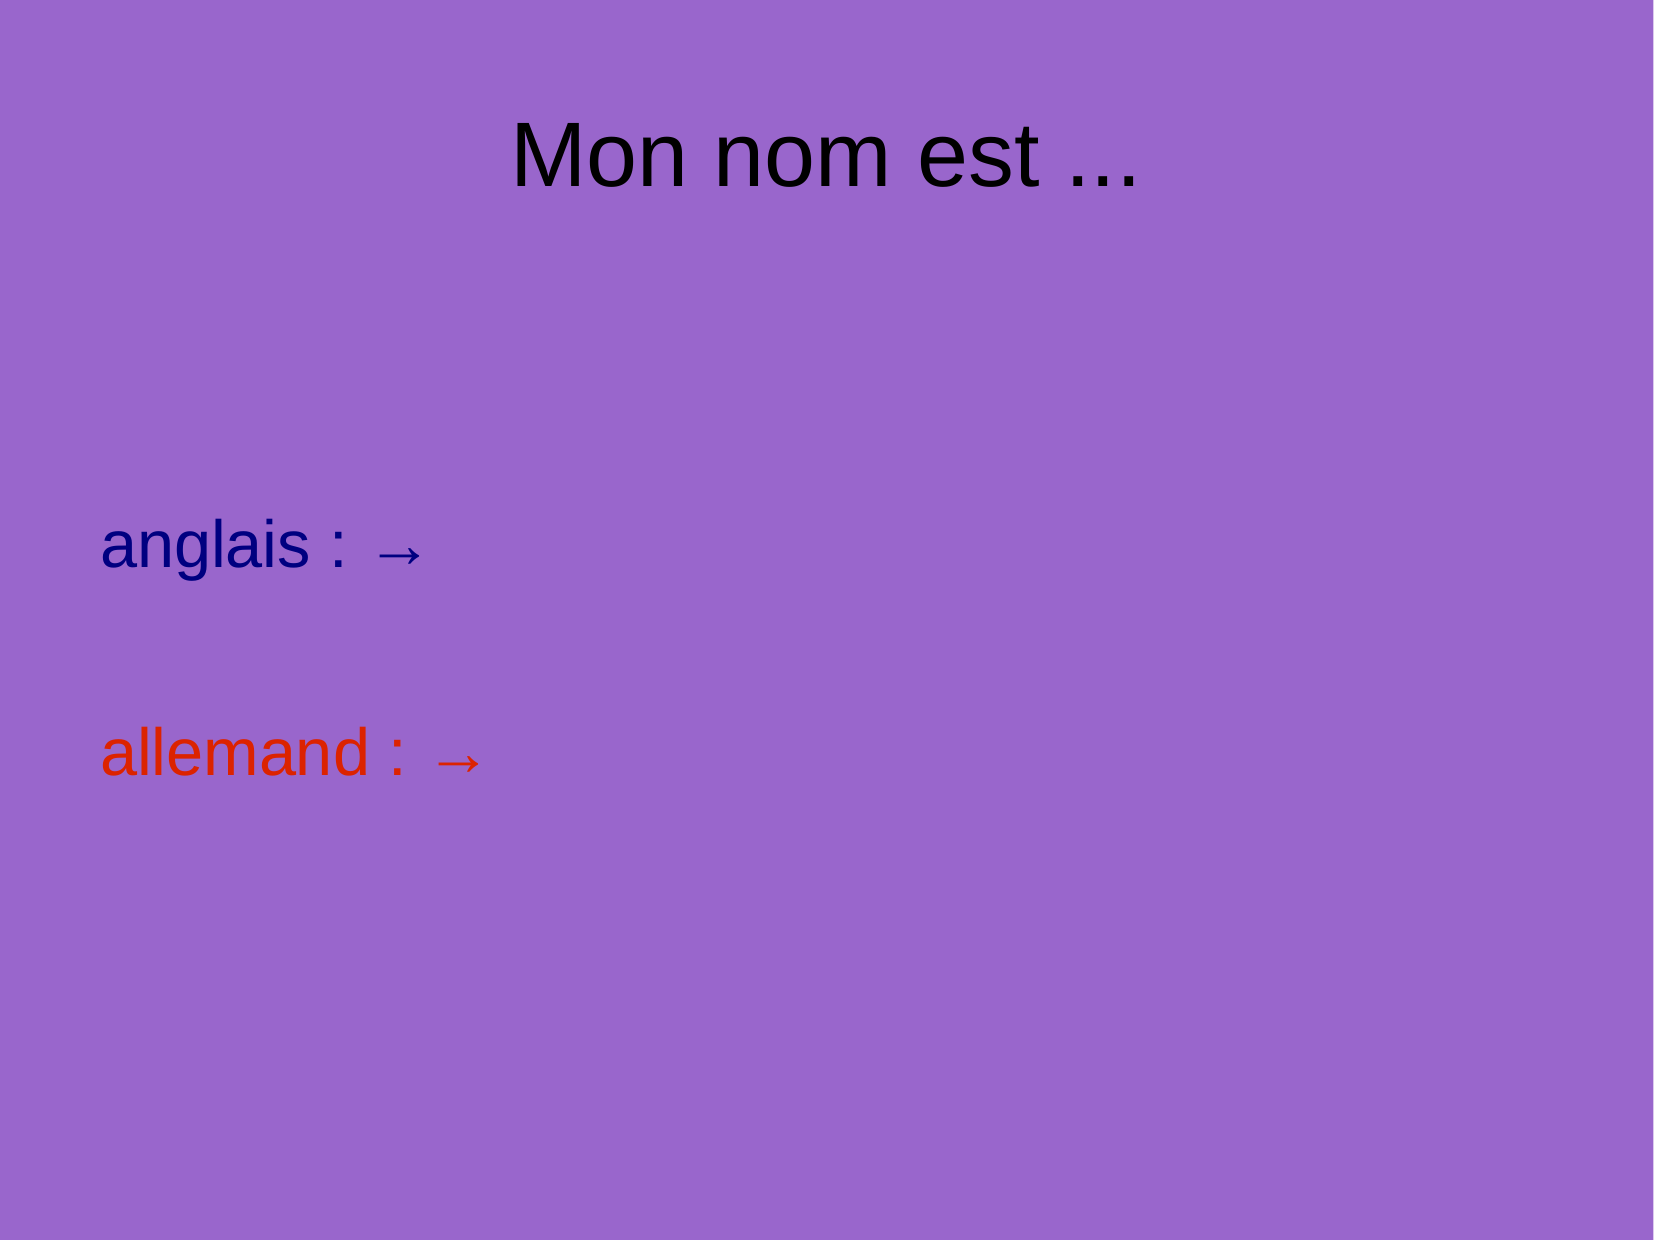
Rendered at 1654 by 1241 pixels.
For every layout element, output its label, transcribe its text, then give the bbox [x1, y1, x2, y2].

list anglais : → allemand : → [82, 290, 1571, 1109]
title Mon nom est ... [82, 49, 1571, 257]
